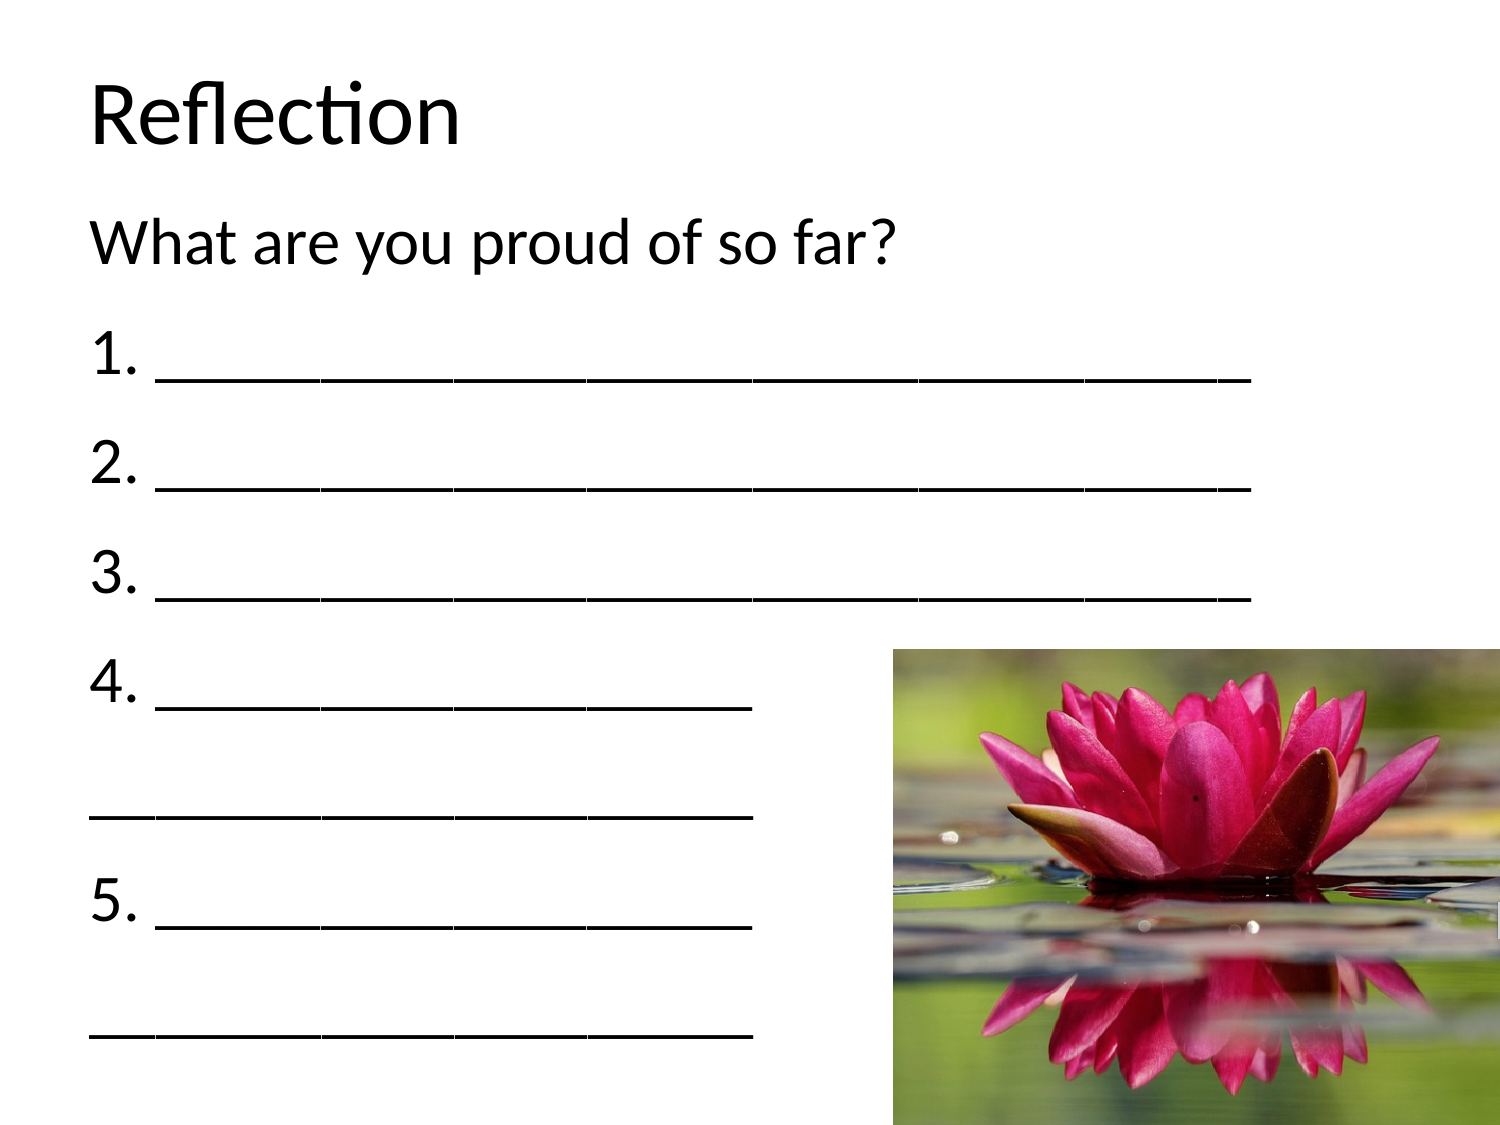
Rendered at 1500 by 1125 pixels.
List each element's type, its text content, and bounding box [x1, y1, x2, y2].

title Reflection [75, 45, 1425, 190]
list What are you proud of so far? 1. _________________________________ 2. _________________________________ 3. _________________________________ 4. __________________ ____________________ 5. __________________ ____________________ [75, 190, 1425, 934]
picture [893, 649, 1500, 1125]
